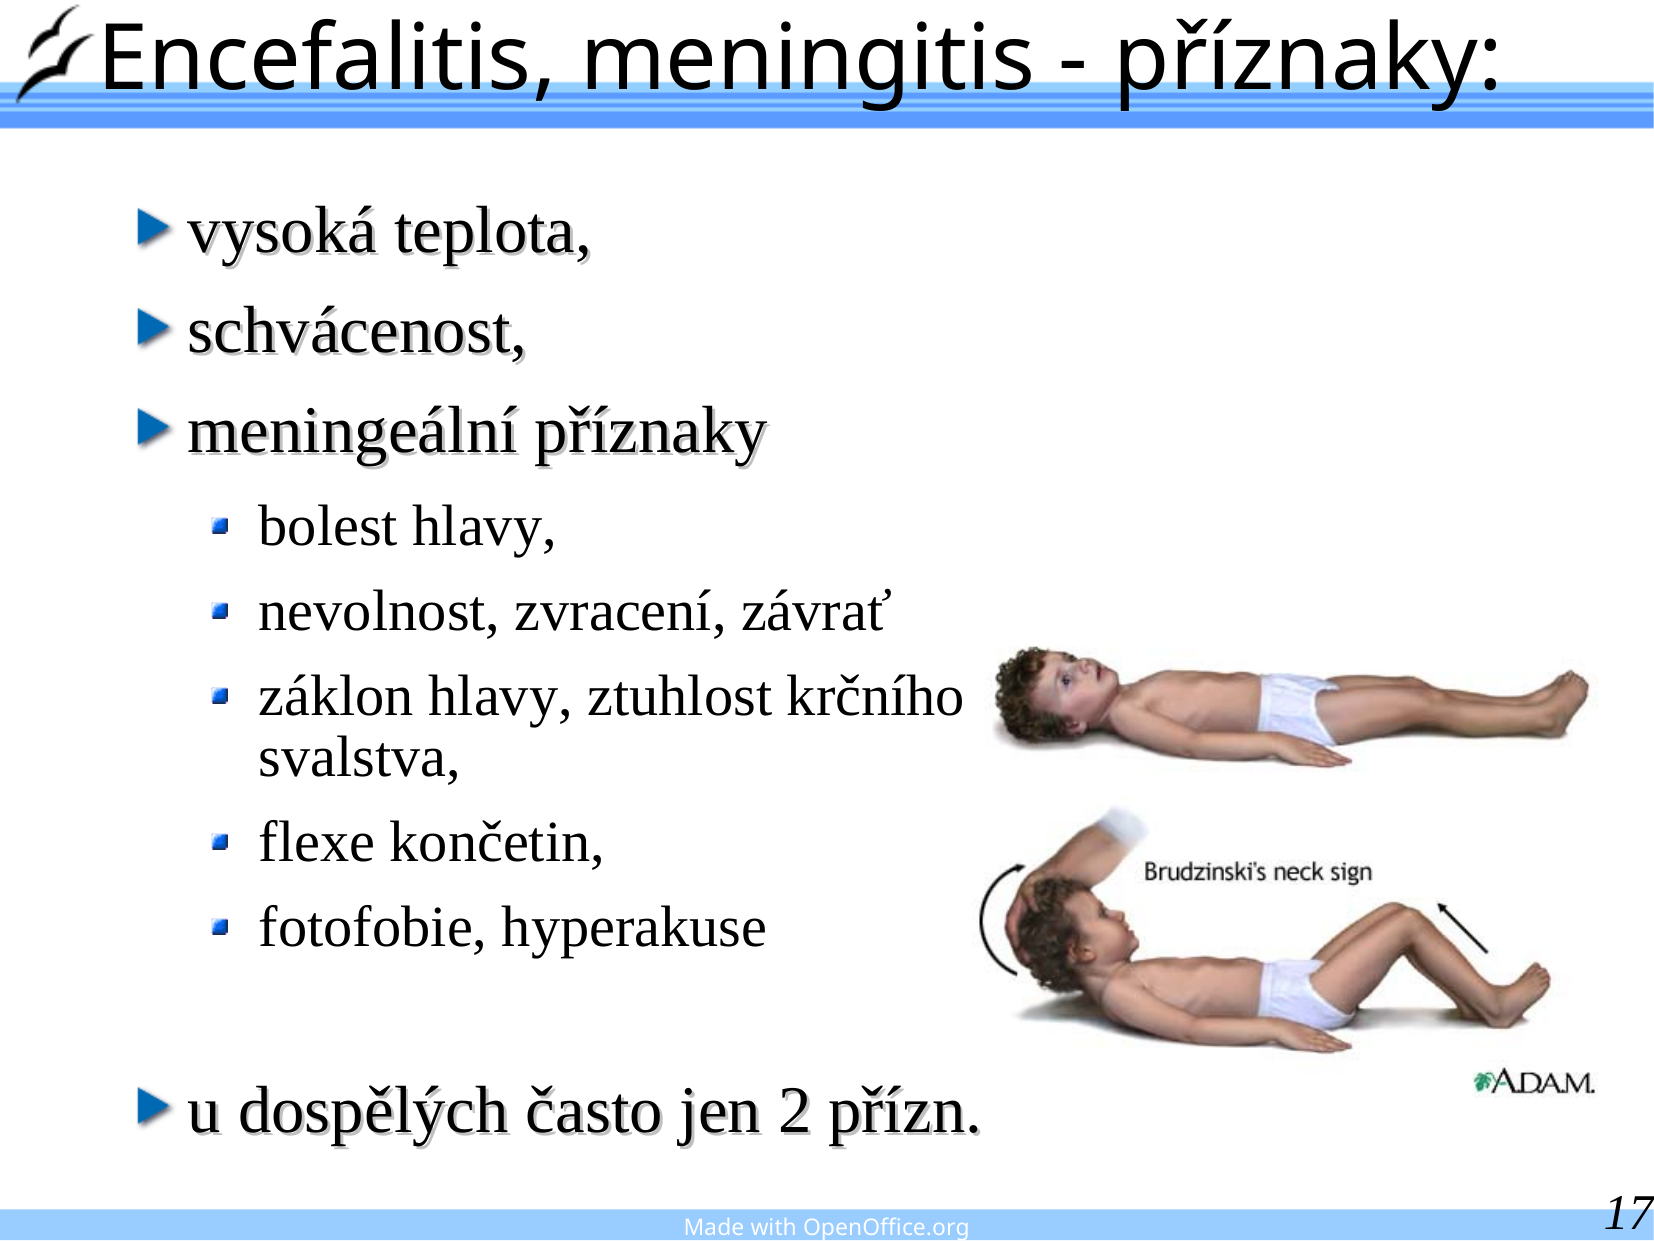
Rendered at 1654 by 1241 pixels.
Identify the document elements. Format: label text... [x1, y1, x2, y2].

list vysoká teplota, schvácenost, meningeální příznaky bolest hlavy, nevolnost, zvracení, závrať záklon hlavy, ztuhlost krčního svalstva, flexe končetin, fotofobie, hyperakuse u dospělých často jen 2 přízn. [117, 196, 1004, 1204]
title Encefalitis, meningitis - příznaky: [94, 0, 1507, 109]
picture [972, 597, 1598, 1098]
picture [0, 0, 1654, 133]
